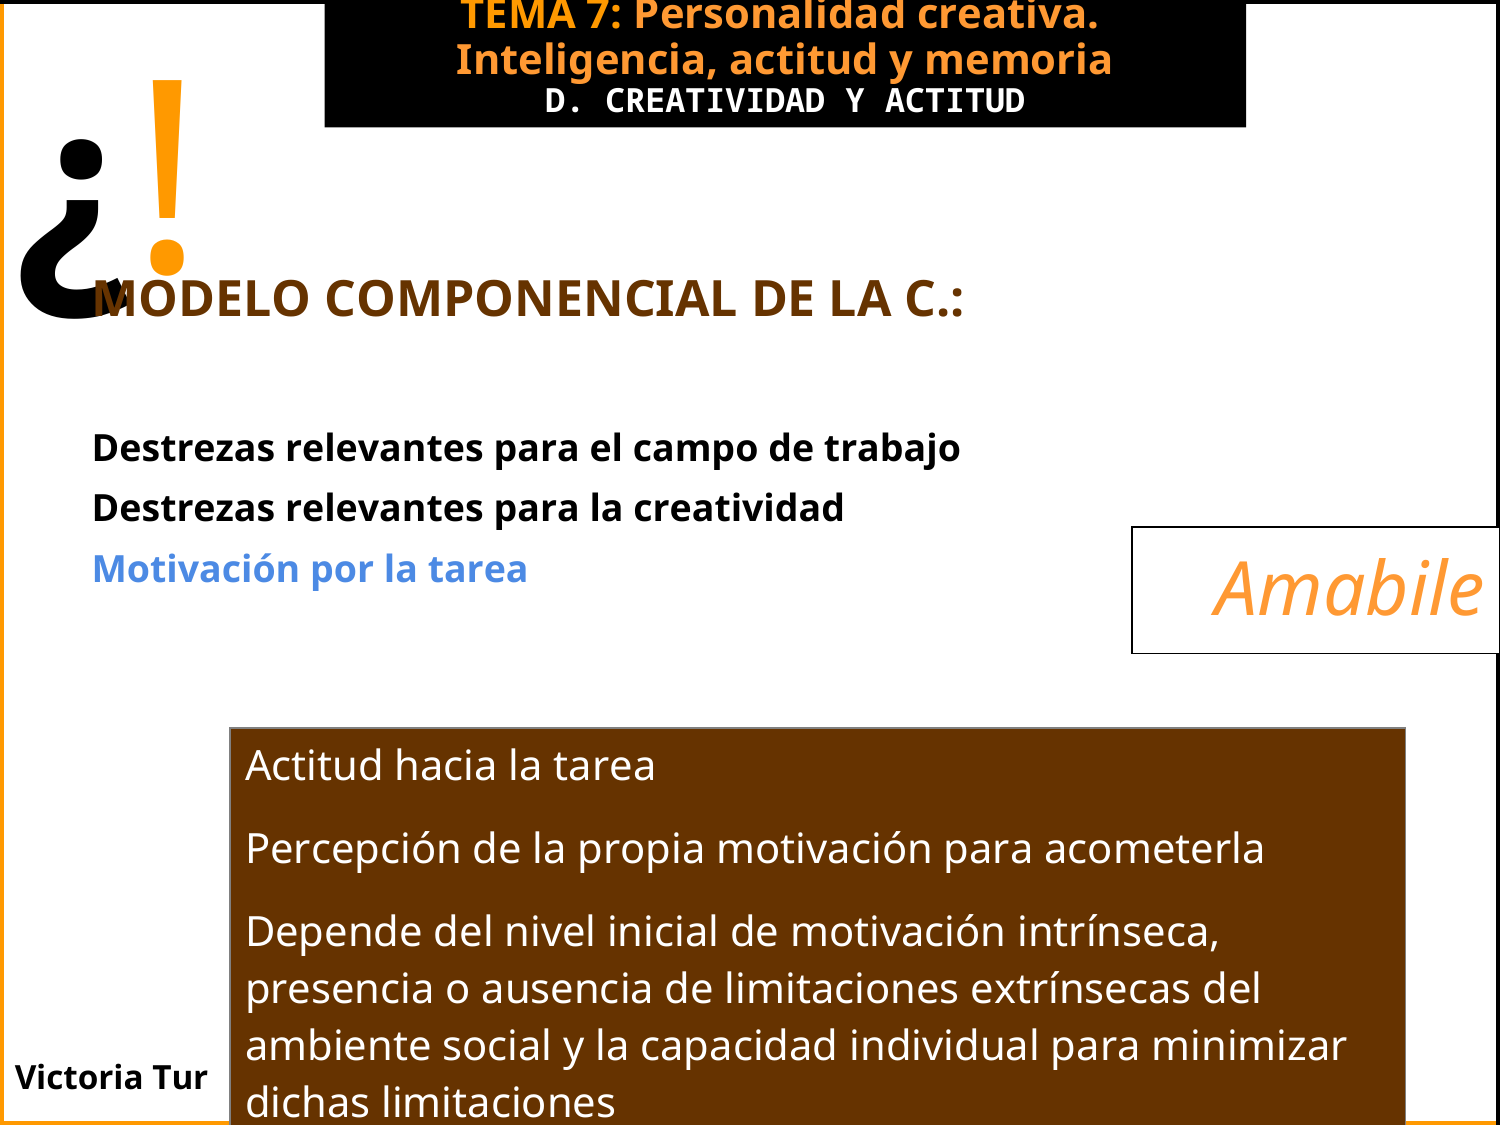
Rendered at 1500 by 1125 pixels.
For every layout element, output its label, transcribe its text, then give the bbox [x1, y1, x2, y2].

text_box Actitud hacia la tarea Percepción de la propia motivación para acometerla Depende del nivel inicial de motivación intrínseca, presencia o ausencia de limitaciones extrínsecas del ambiente social y la capacidad individual para minimizar dichas limitaciones [230, 727, 1406, 1125]
list MODELO COMPONENCIAL DE LA C.: Destrezas relevantes para el campo de trabajo Destrezas relevantes para la creatividad Motivación por la tarea [76, 255, 1427, 998]
title Amabile [1131, 527, 1500, 654]
